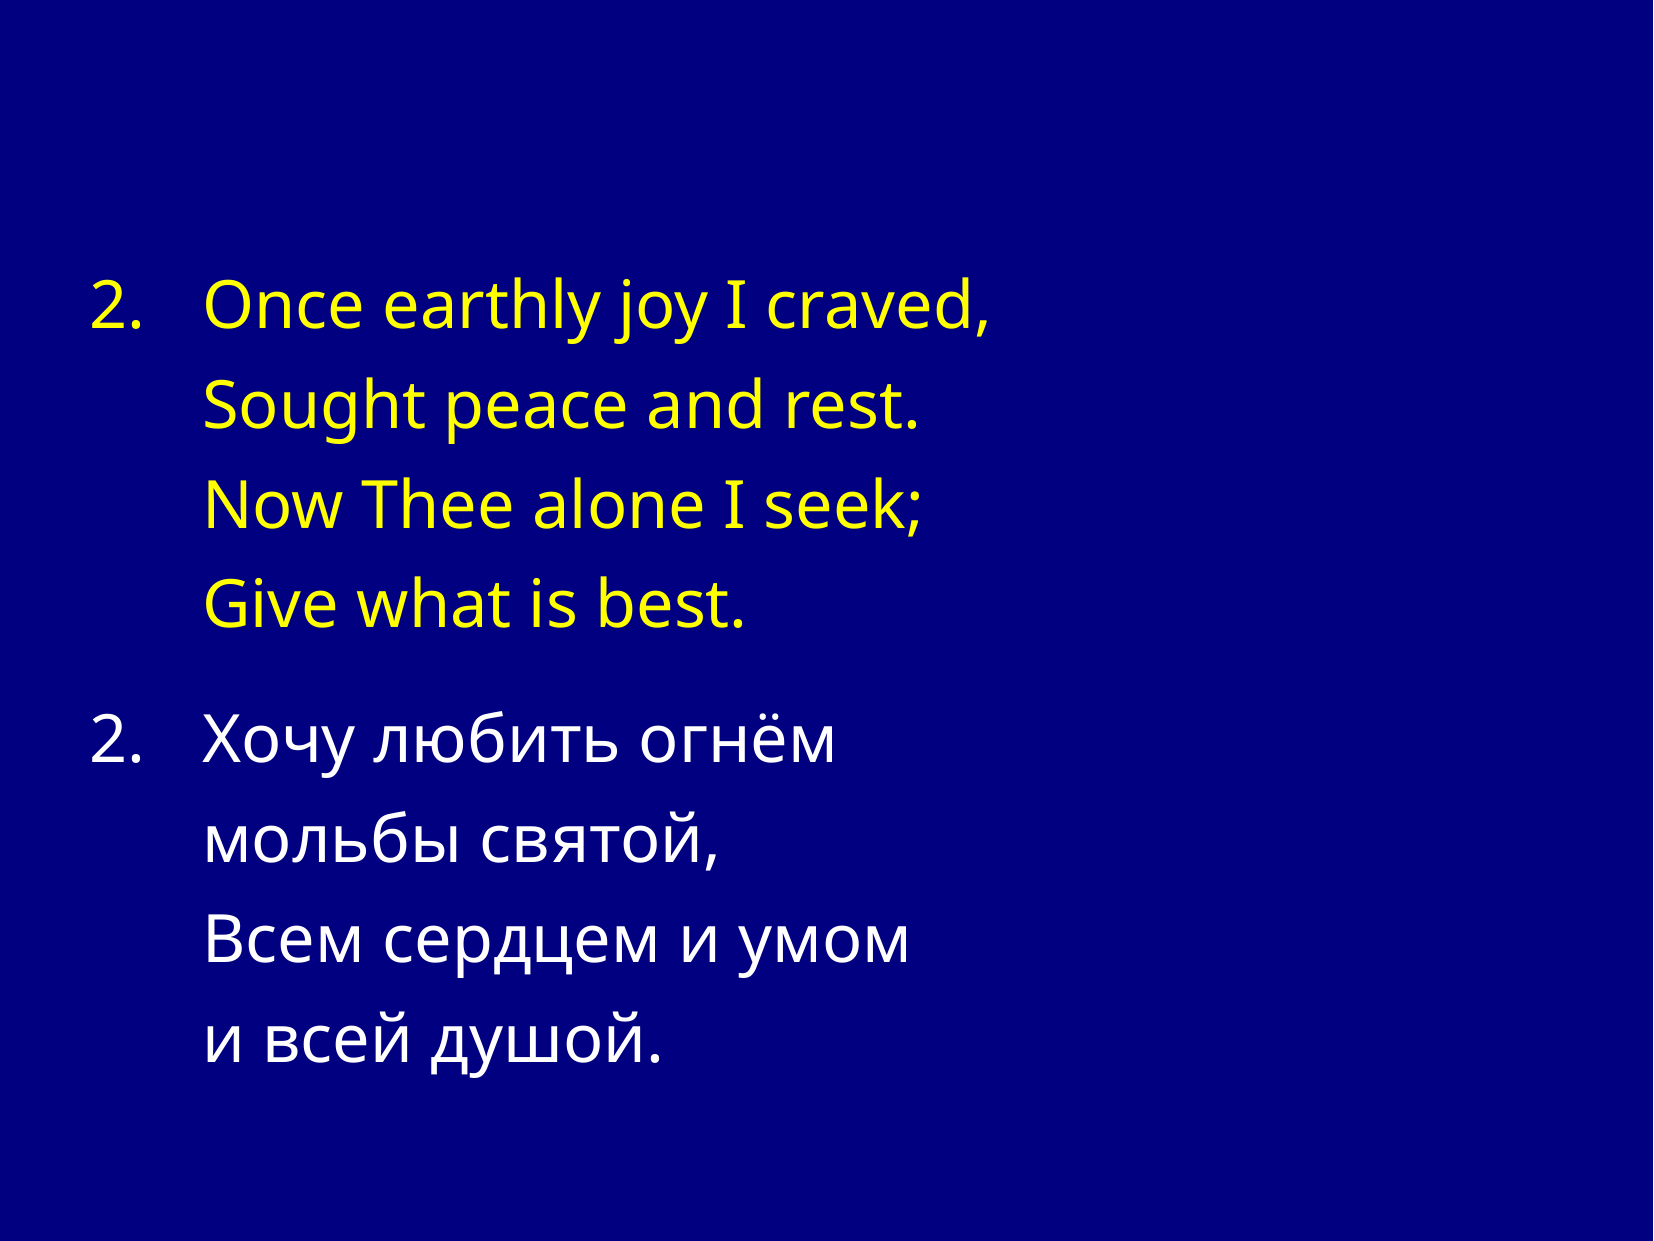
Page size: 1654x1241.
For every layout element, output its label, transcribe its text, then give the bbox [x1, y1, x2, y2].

text_box 2. Once earthly joy I craved, Sought peace and rest. Now Thee alone I seek; Give what is best. [75, 150, 1576, 638]
text_box 2. Хочу любить огнём мольбы святой, Всем сердцем и умом и всей душой. [75, 675, 1576, 1163]
